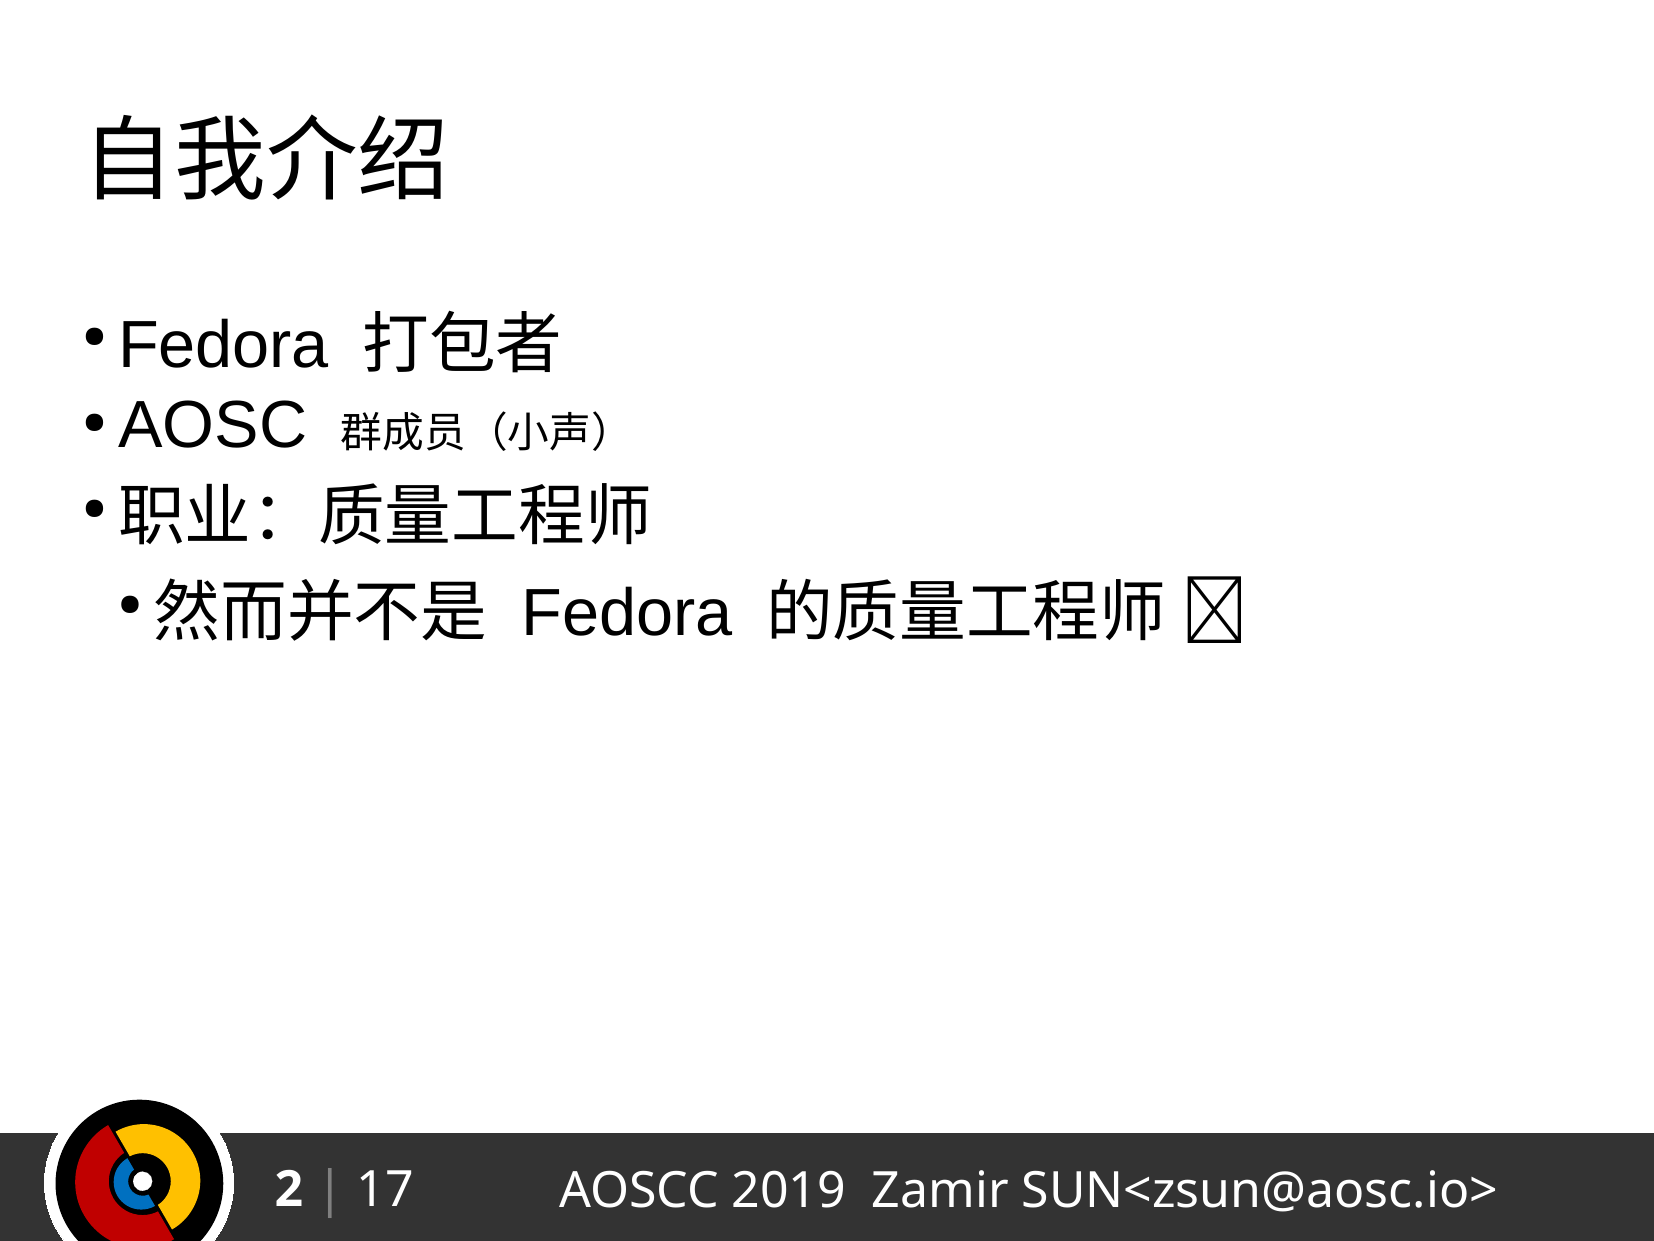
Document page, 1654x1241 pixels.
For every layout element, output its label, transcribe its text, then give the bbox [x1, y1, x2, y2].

title 自我介绍 [82, 49, 1571, 257]
subtitle Fedora 打包者 AOSC 群成员（小声） 职业：质量工程师 然而并不是 Fedora 的质量工程师 🤷 [82, 290, 1571, 1010]
